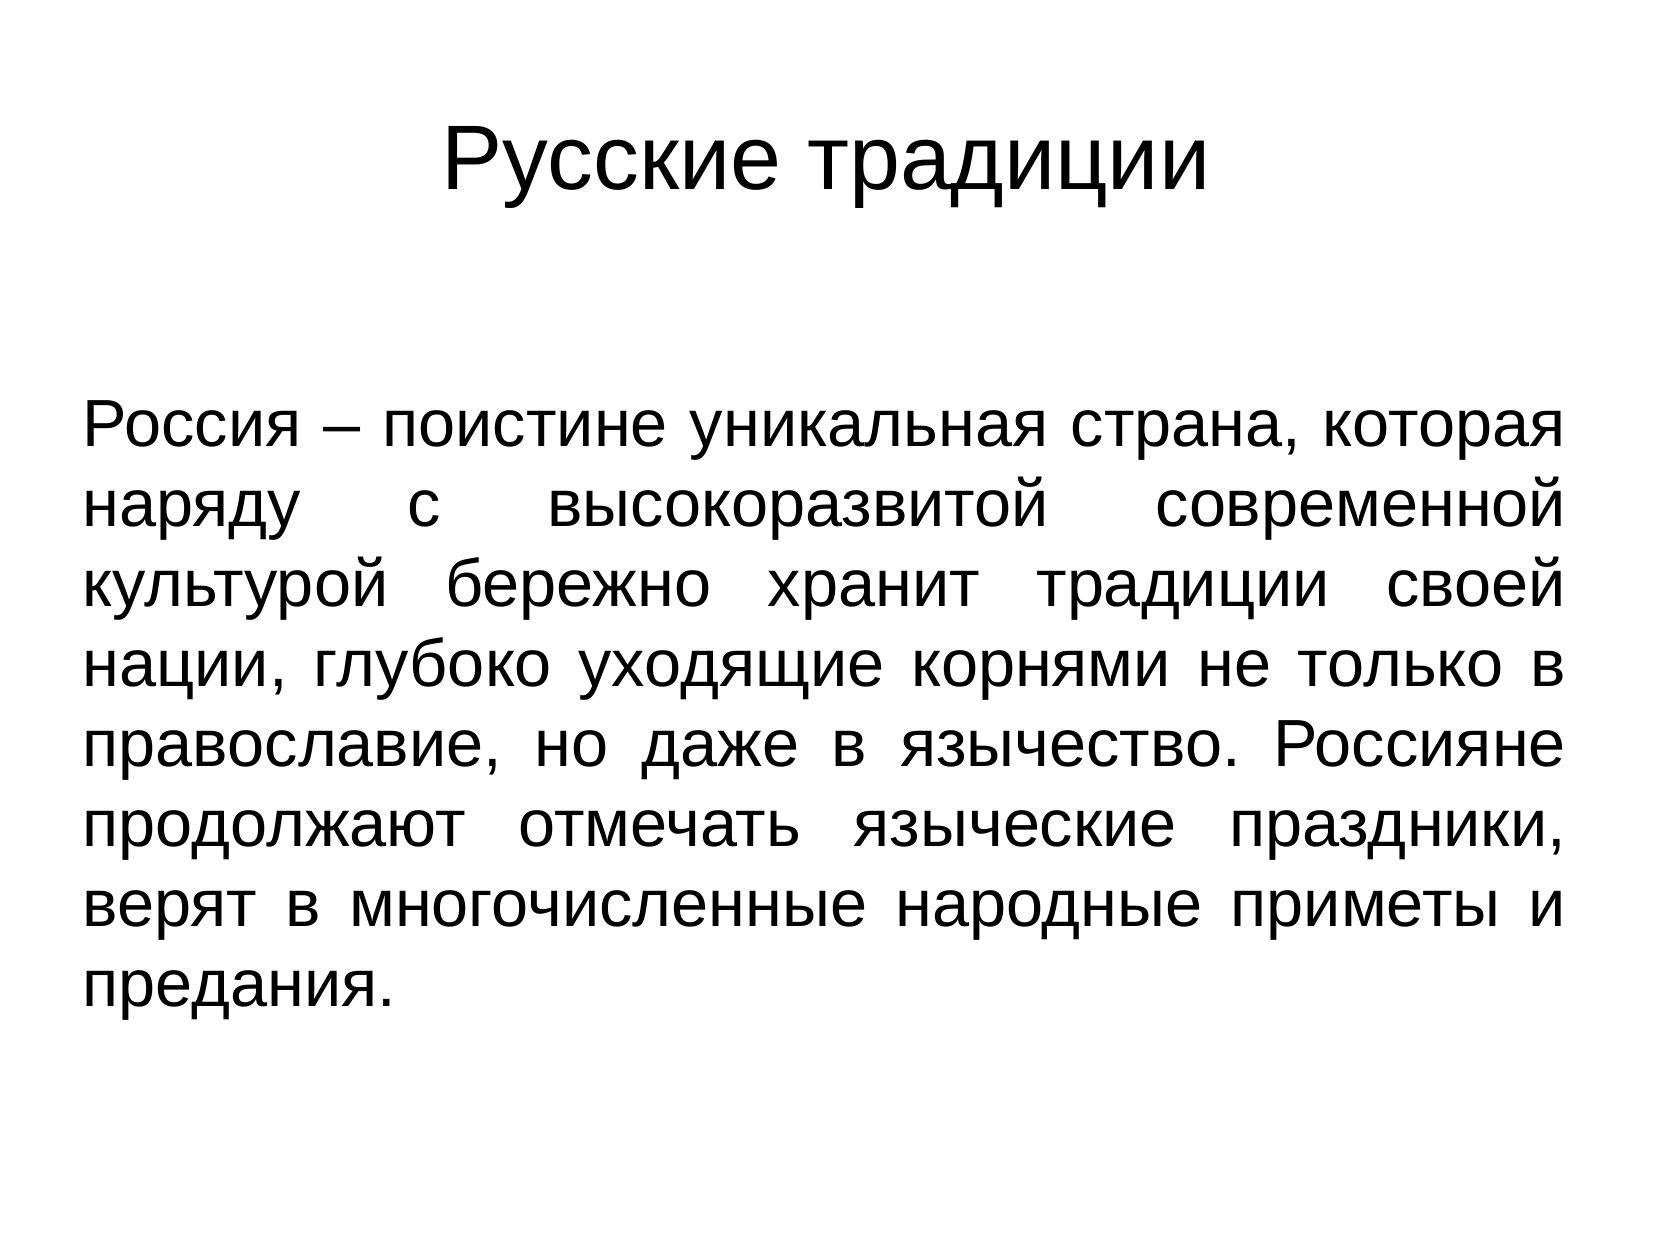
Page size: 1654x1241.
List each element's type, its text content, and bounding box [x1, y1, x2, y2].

subtitle Россия – поистине уникальная страна, которая наряду с высокоразвитой современной культурой бережно хранит традиции своей нации, глубоко уходящие корнями не только в православие, но даже в язычество. Россияне продолжают отмечать языческие праздники, верят в многочисленные народные приметы и предания. [82, 290, 1571, 1109]
title Русские традиции [82, 49, 1571, 257]
